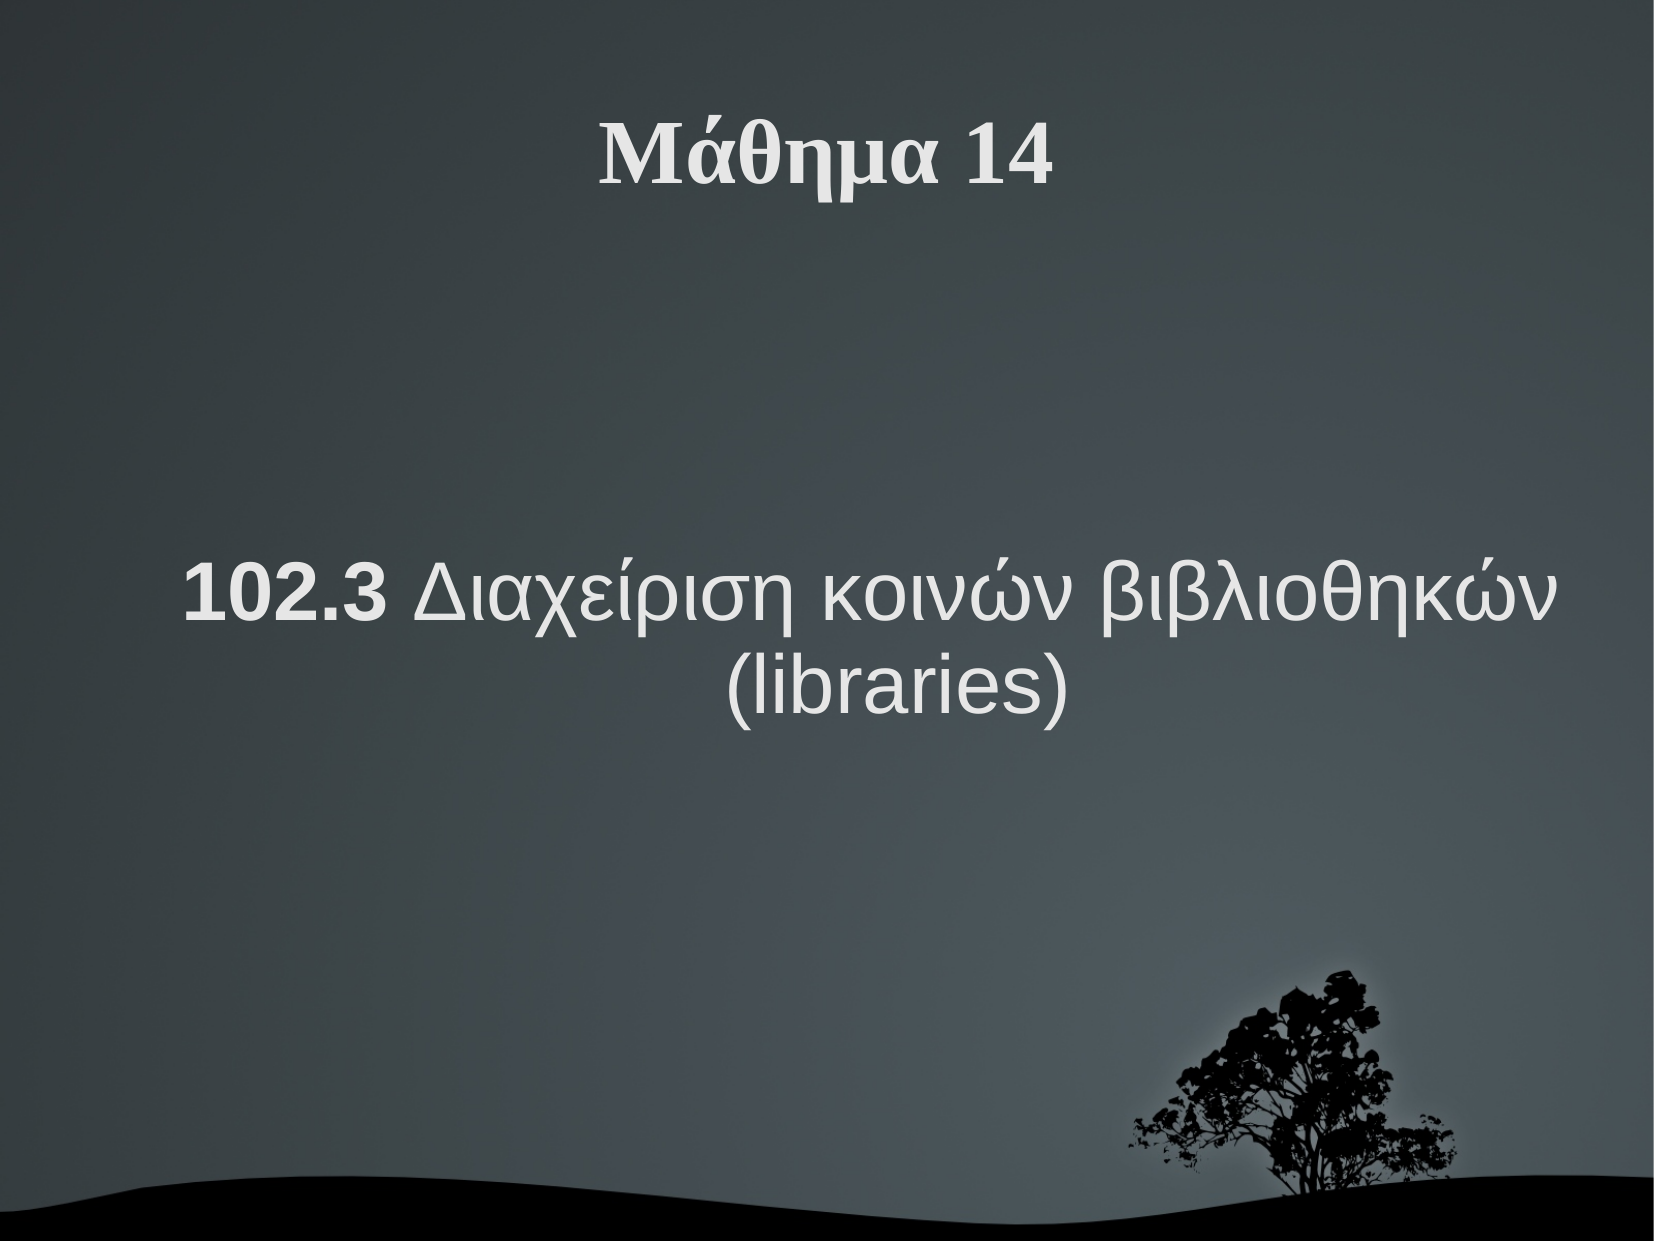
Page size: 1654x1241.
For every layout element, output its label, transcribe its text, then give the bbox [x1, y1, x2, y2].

title Μάθημα 14 [82, 49, 1571, 257]
picture [0, 0, 1654, 1241]
list 102.3 Διαχείριση κοινών βιβλιοθηκών (libraries) [82, 290, 1571, 1109]
